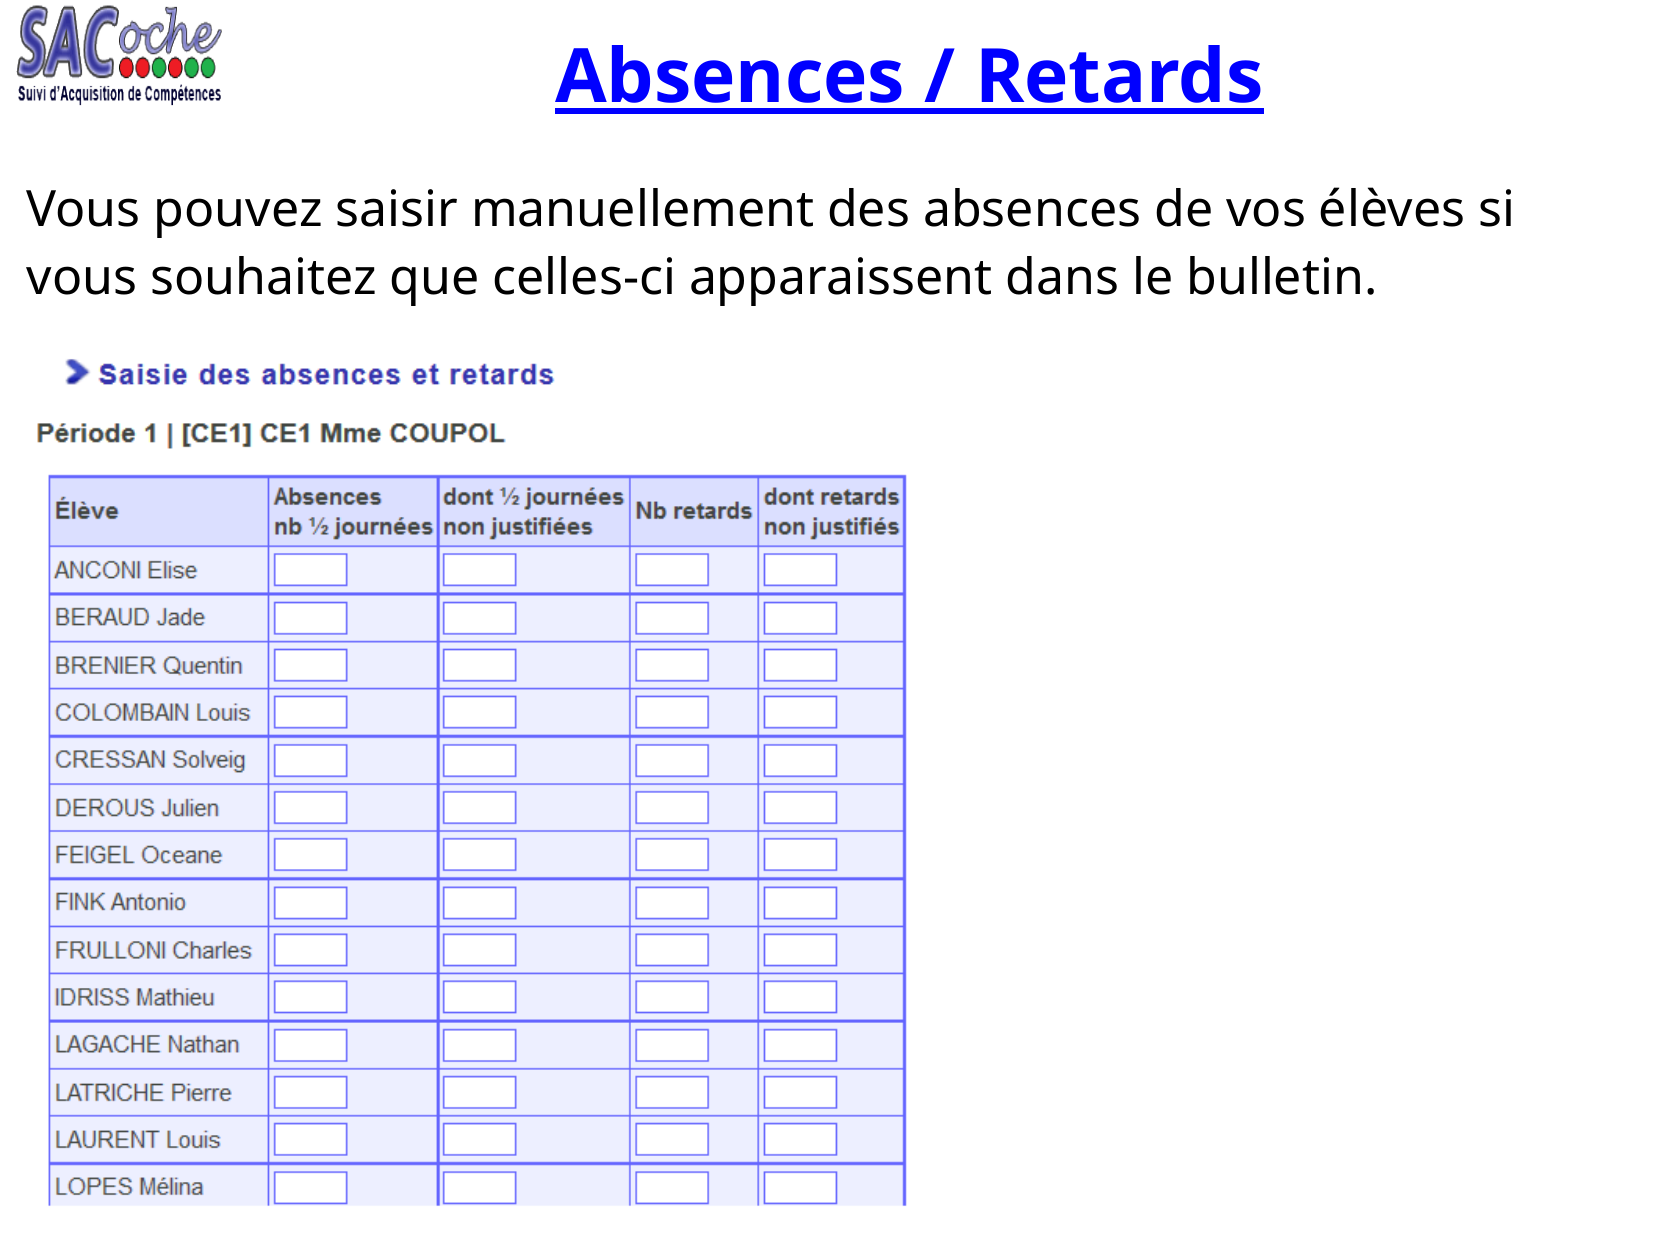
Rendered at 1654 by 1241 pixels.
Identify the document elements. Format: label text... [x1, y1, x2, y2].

title Absences / Retards [165, 0, 1654, 166]
picture [13, 1, 165, 107]
text_box Vous pouvez saisir manuellement des absences de vos élèves si vous souhaitez que celles-ci apparaissent dans le bulletin. [11, 165, 1491, 320]
picture [27, 347, 922, 1217]
